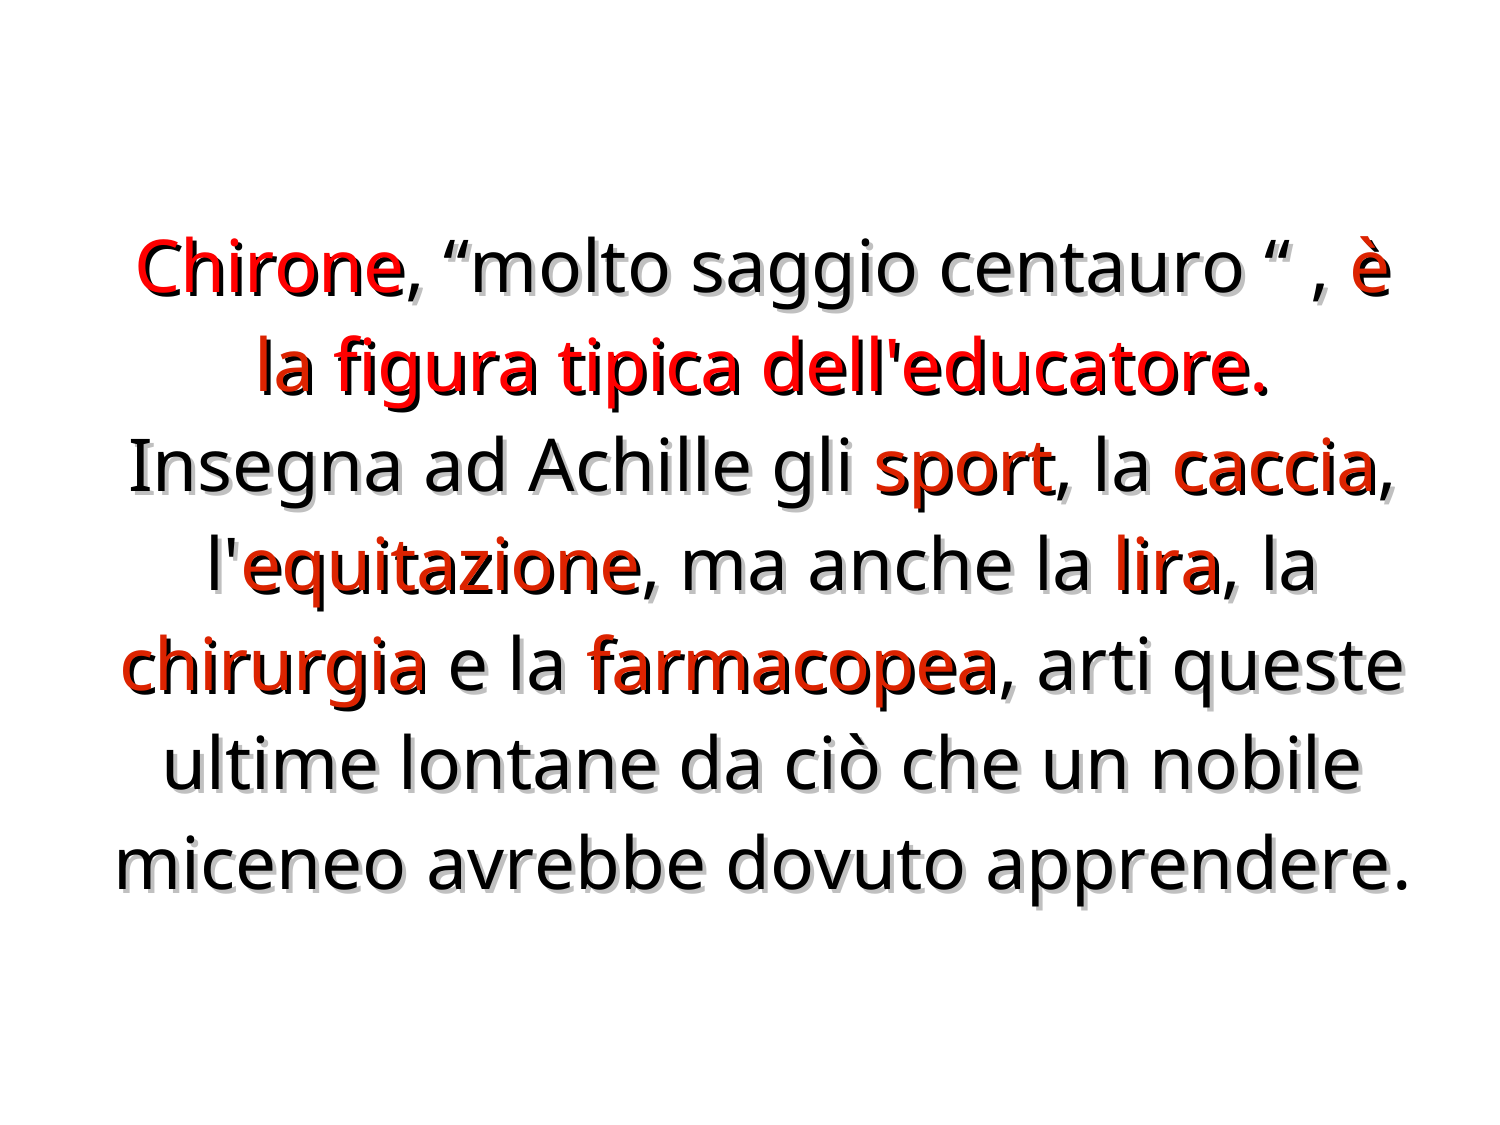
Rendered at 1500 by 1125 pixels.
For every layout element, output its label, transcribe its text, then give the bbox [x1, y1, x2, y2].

title Chirone, “molto saggio centauro “ , è la figura tipica dell'educatore. Insegna ad Achille gli sport, la caccia, l'equitazione, ma anche la lira, la chirurgia e la farmacopea, arti queste ultime lontane da ciò che un nobile miceneo avrebbe dovuto apprendere. [87, 62, 1438, 1063]
